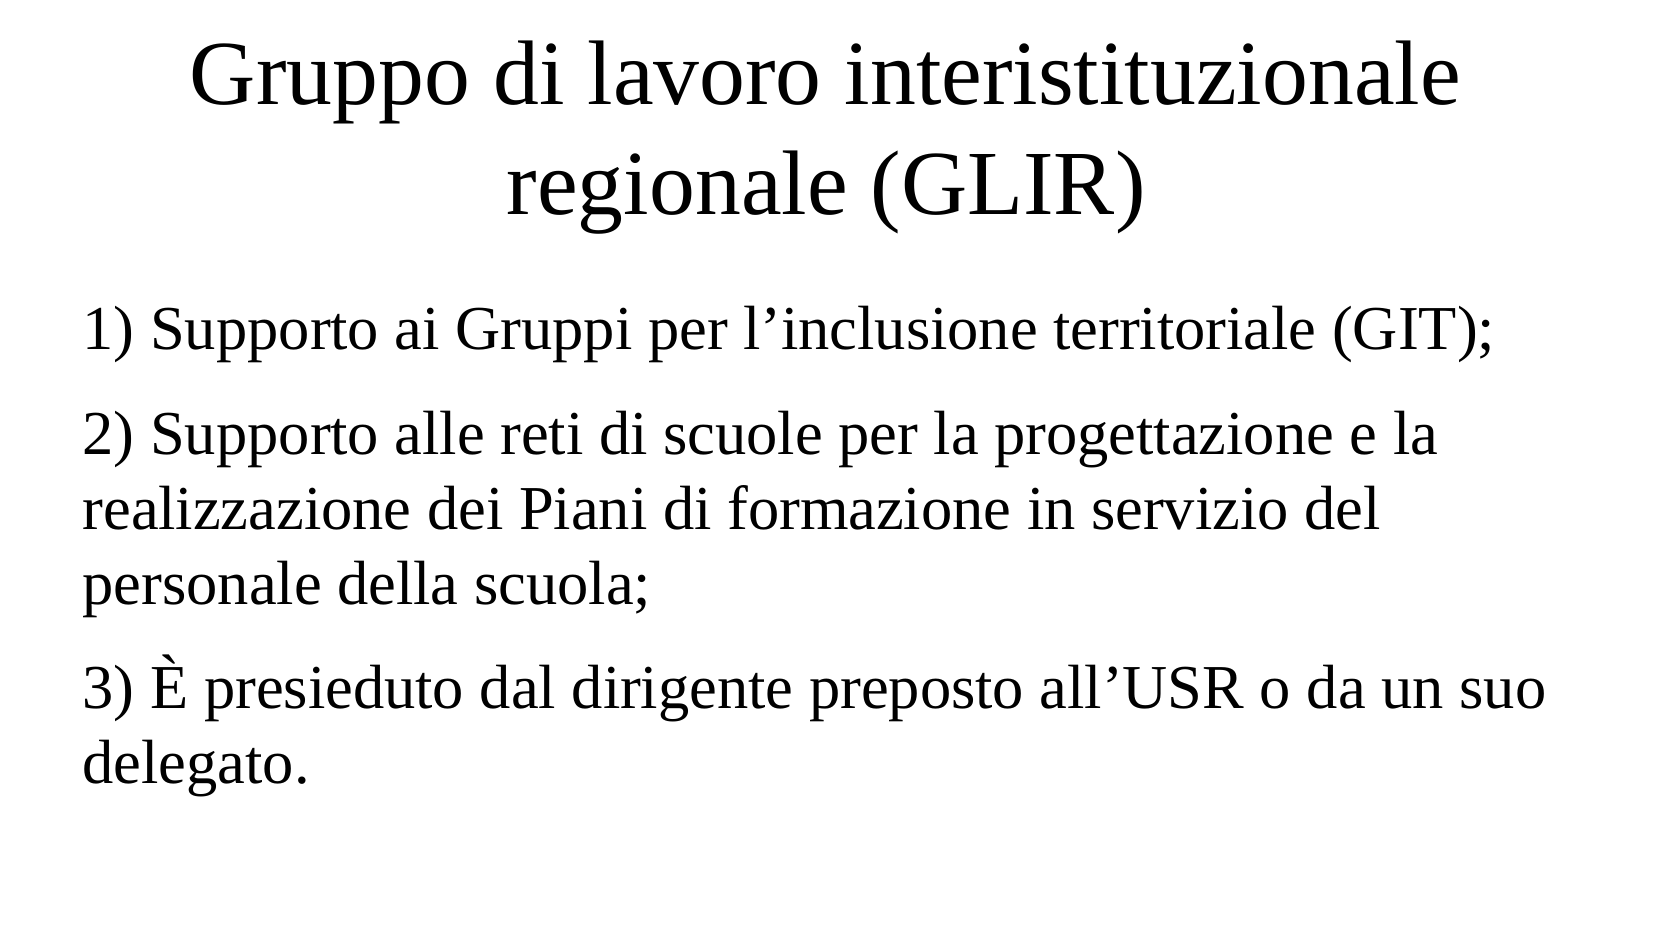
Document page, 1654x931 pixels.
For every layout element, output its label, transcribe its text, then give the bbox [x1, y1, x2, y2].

title Gruppo di lavoro interistituzionale regionale (GLIR) [82, 13, 1571, 217]
list Supporto ai Gruppi per l’inclusione territoriale (GIT); Supporto alle reti di scuole per la progettazione e la realizzazione dei Piani di formazione in servizio del personale della scuola; È presieduto dal dirigente preposto all’USR o da un suo delegato. [82, 287, 1571, 827]
